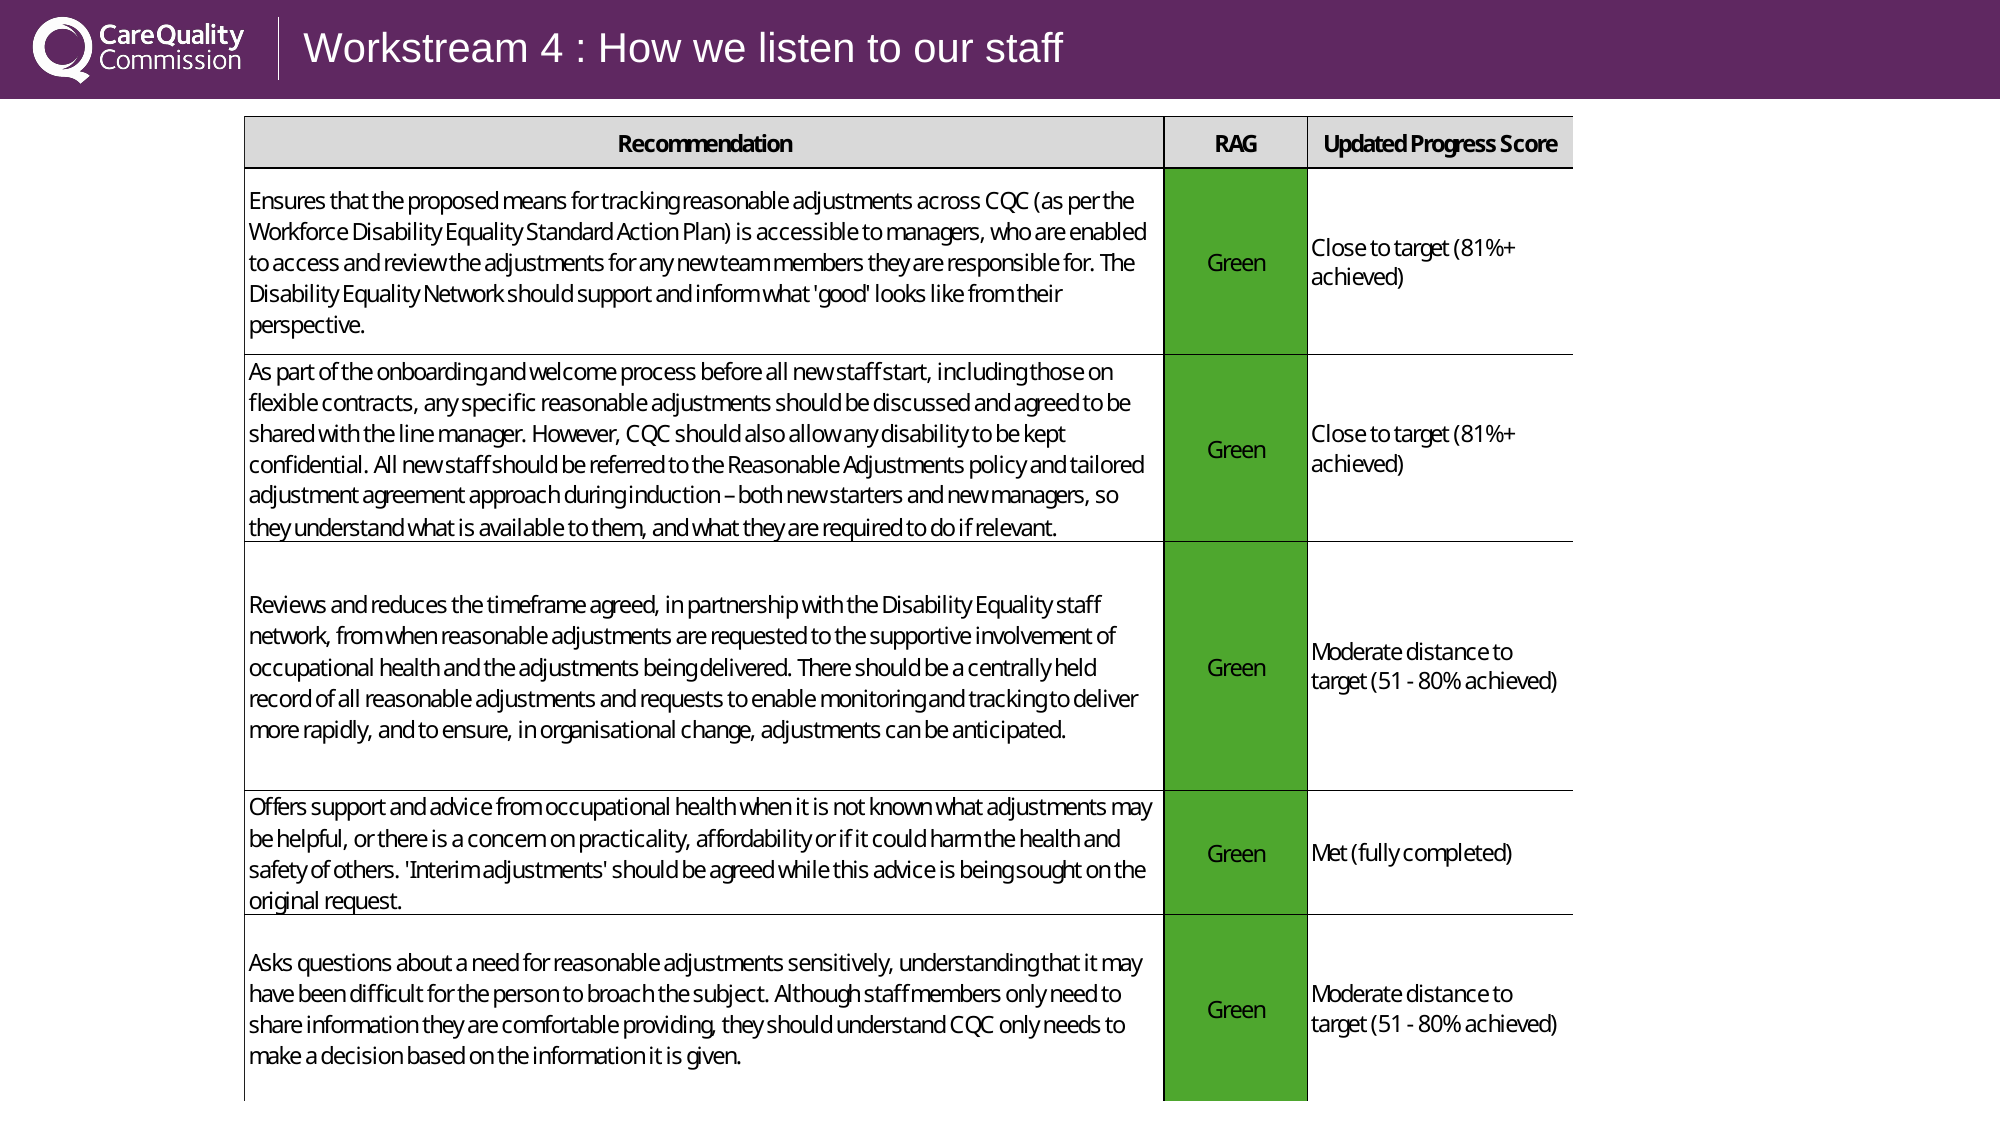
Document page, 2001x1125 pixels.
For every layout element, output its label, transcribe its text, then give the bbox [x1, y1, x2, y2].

text_box [0, 0, 2000, 99]
picture [32, 16, 245, 84]
picture [244, 115, 1574, 1102]
text_box Workstream 4 : How we listen to our staff [288, 13, 1439, 80]
